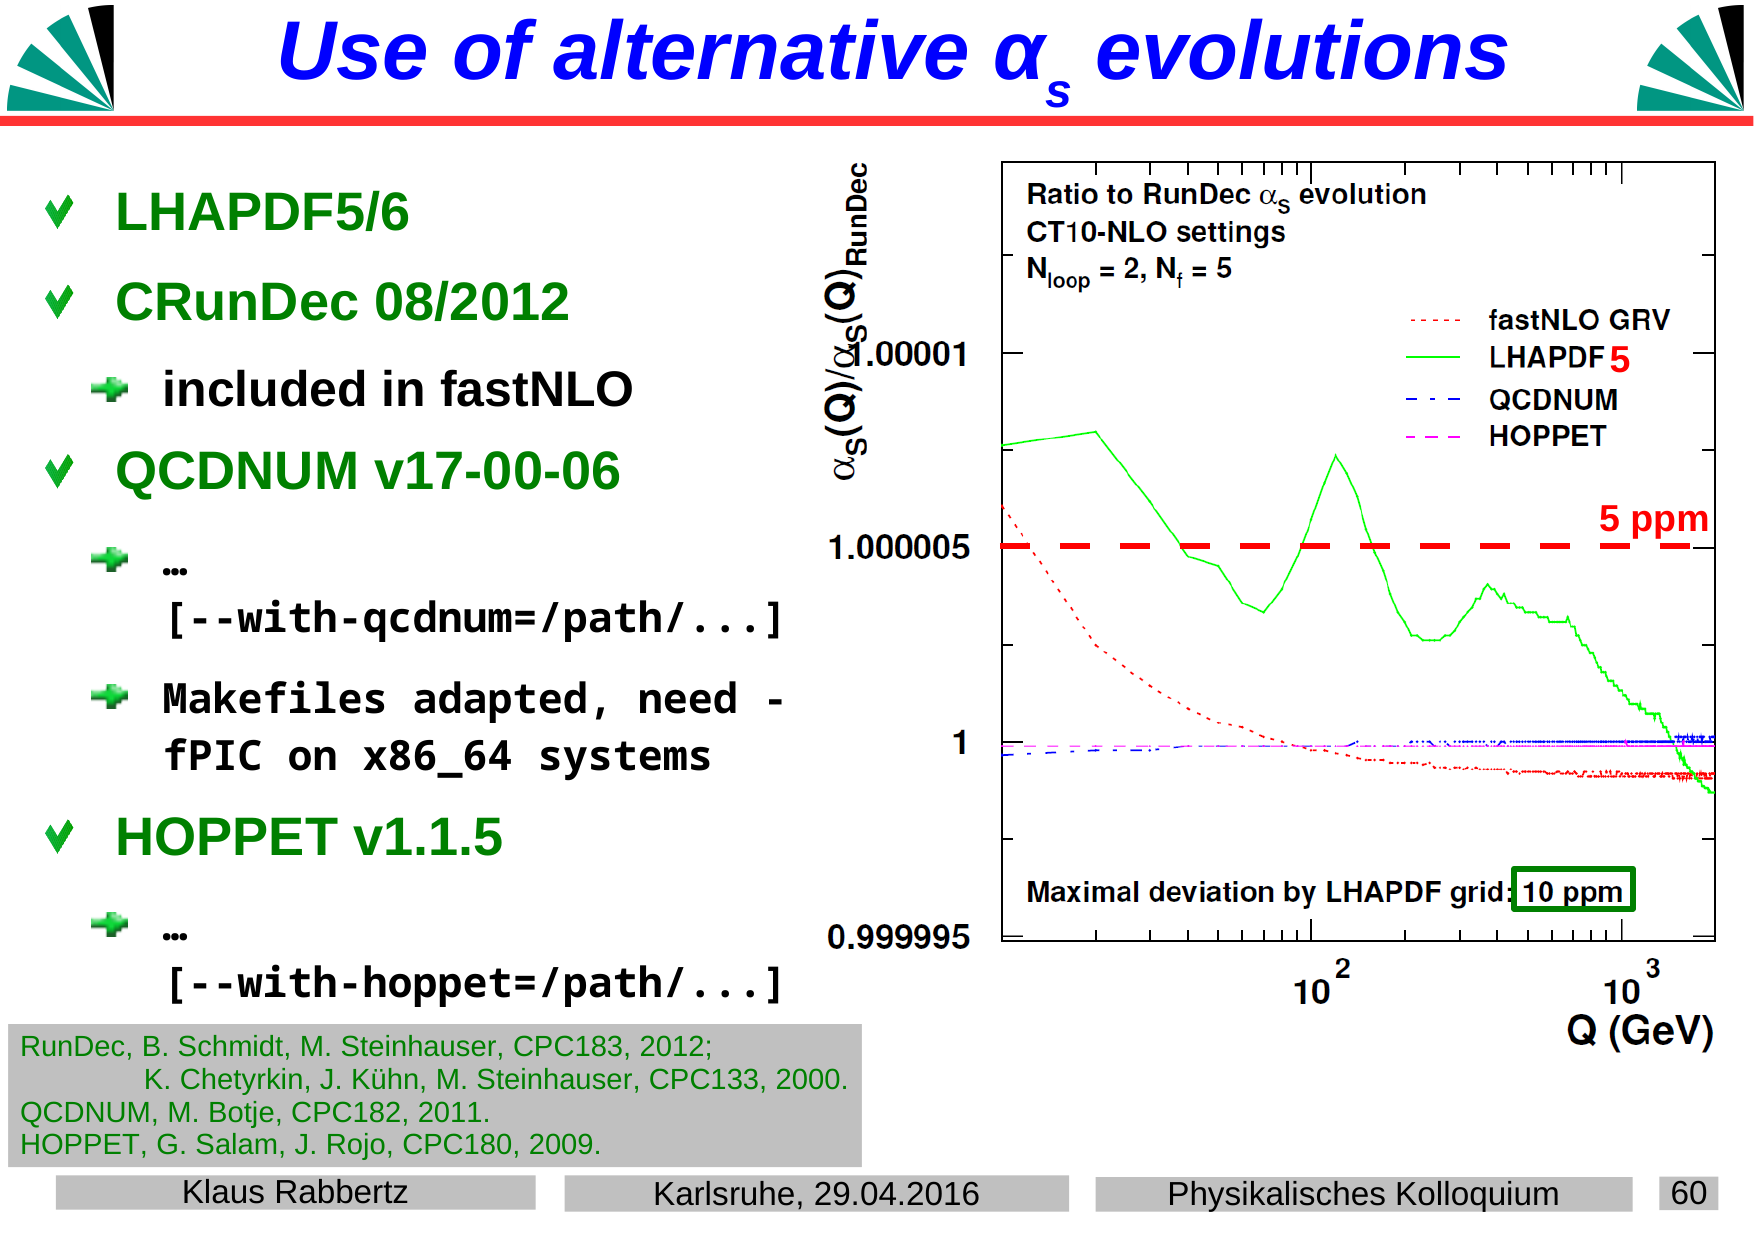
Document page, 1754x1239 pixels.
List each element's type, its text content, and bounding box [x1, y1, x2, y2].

title Use of alternative αs evolutions [123, 0, 1606, 125]
picture [91, 912, 128, 937]
text_box 5 ppm [1587, 491, 1722, 546]
picture [1637, 5, 1744, 112]
picture [7, 5, 114, 112]
text_box RunDec, B. Schmidt, M. Steinhauser, CPC183, 2012; K. Chetyrkin, J. Kühn, M. Steinhauser, CPC133, 2000. QCDNUM, M. Botje, CPC182, 2011. HOPPET, G. Salam, J. Rojo, CPC180, 2009. [8, 1024, 861, 1168]
list LHAPDF5/6 CRunDec 08/2012 included in fastNLO QCDNUM v17-00-06 … [--with-qcdnum=/path/...] Makefiles adapted, need -fPIC on x86_64 systems HOPPET v1.1.5 … [--with-hoppet=/path/...] [32, 181, 792, 838]
picture [814, 154, 1727, 1054]
text_box 5 [1597, 332, 1643, 387]
